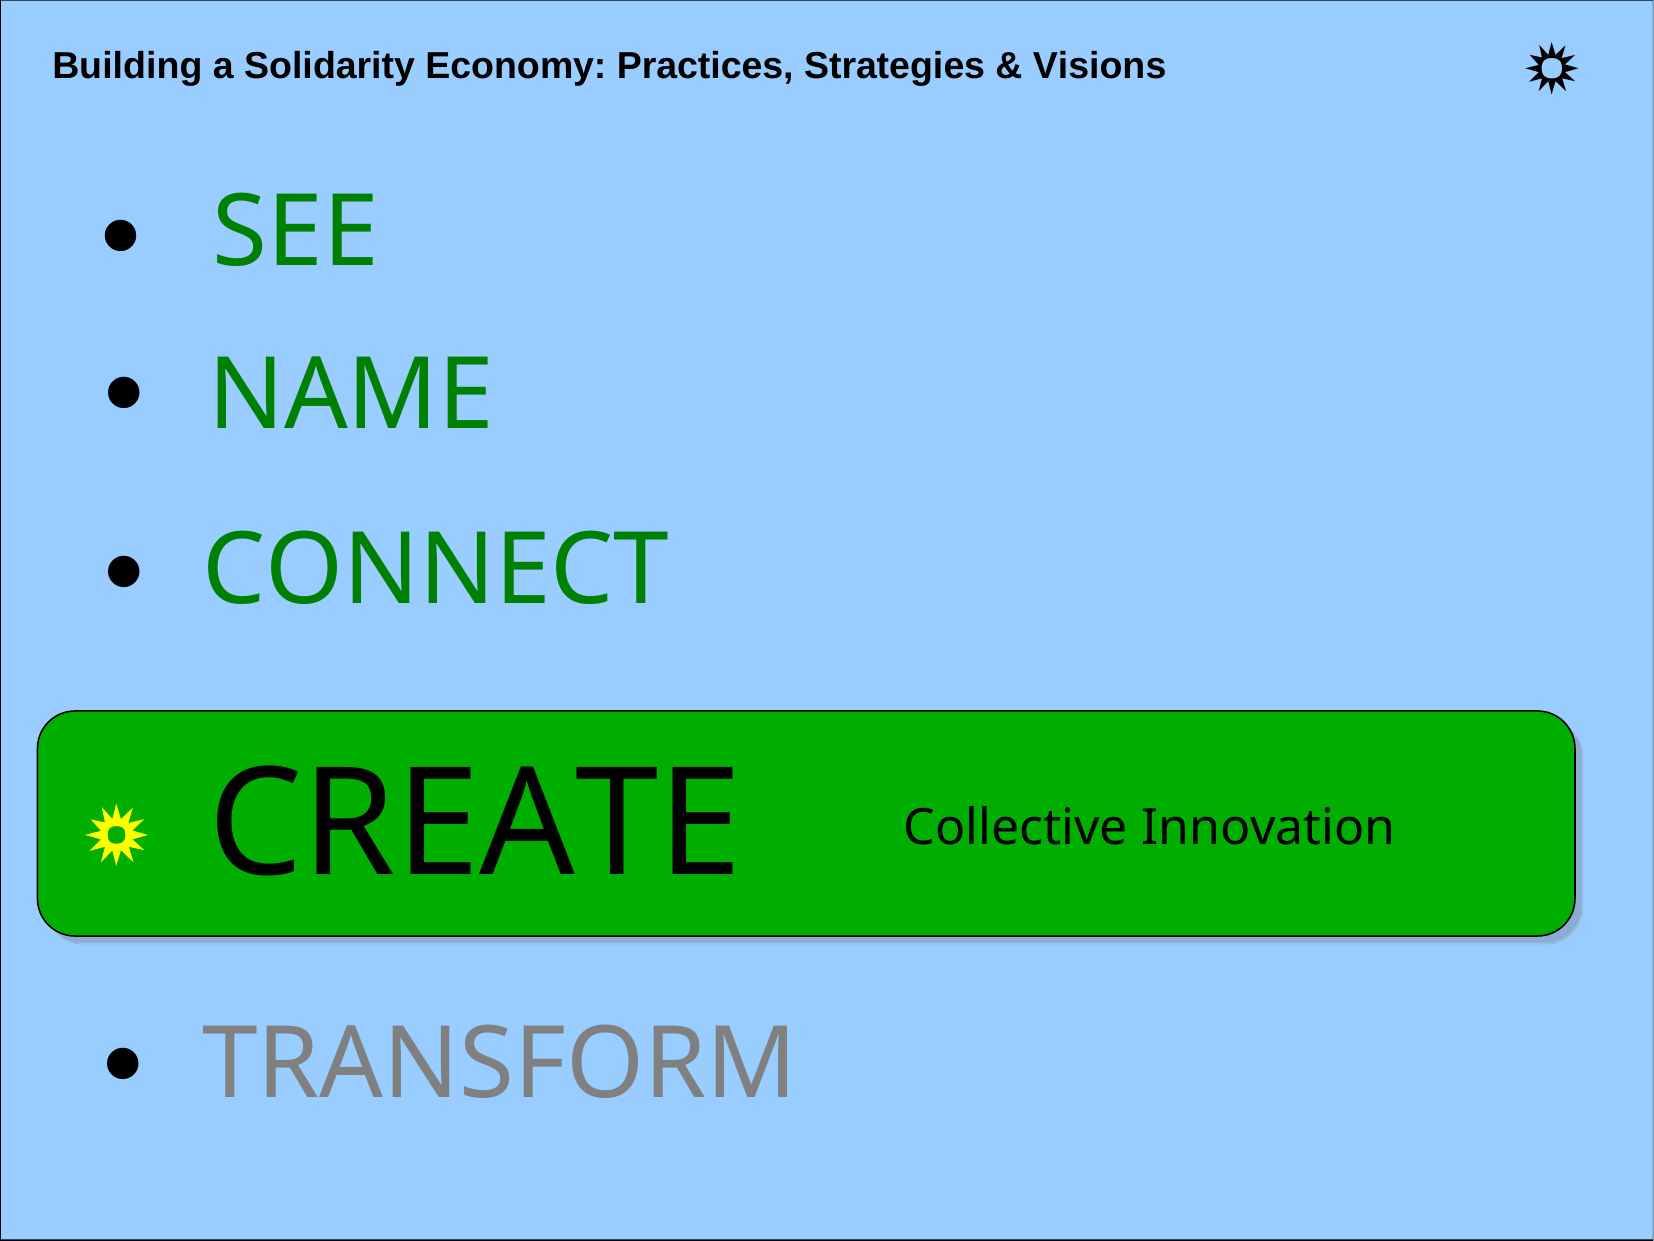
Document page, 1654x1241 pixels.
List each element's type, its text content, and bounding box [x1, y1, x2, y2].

text_box SEE [198, 167, 751, 330]
text_box TRANSFORM [187, 998, 903, 1149]
text_box  [85, 199, 156, 276]
text_box Building a Solidarity Economy: Practices, Strategies & Visions [37, 37, 1378, 96]
text_box Collective Innovation [888, 791, 1489, 855]
text_box  [1504, 19, 1593, 121]
text_box  [88, 355, 159, 433]
text_box  [88, 534, 159, 612]
text_box CONNECT [187, 504, 788, 713]
text_box [0, 0, 1654, 1241]
text_box  [69, 785, 188, 887]
text_box  [87, 1026, 159, 1104]
text_box NAME [193, 330, 794, 488]
text_box CREATE [193, 730, 1056, 917]
